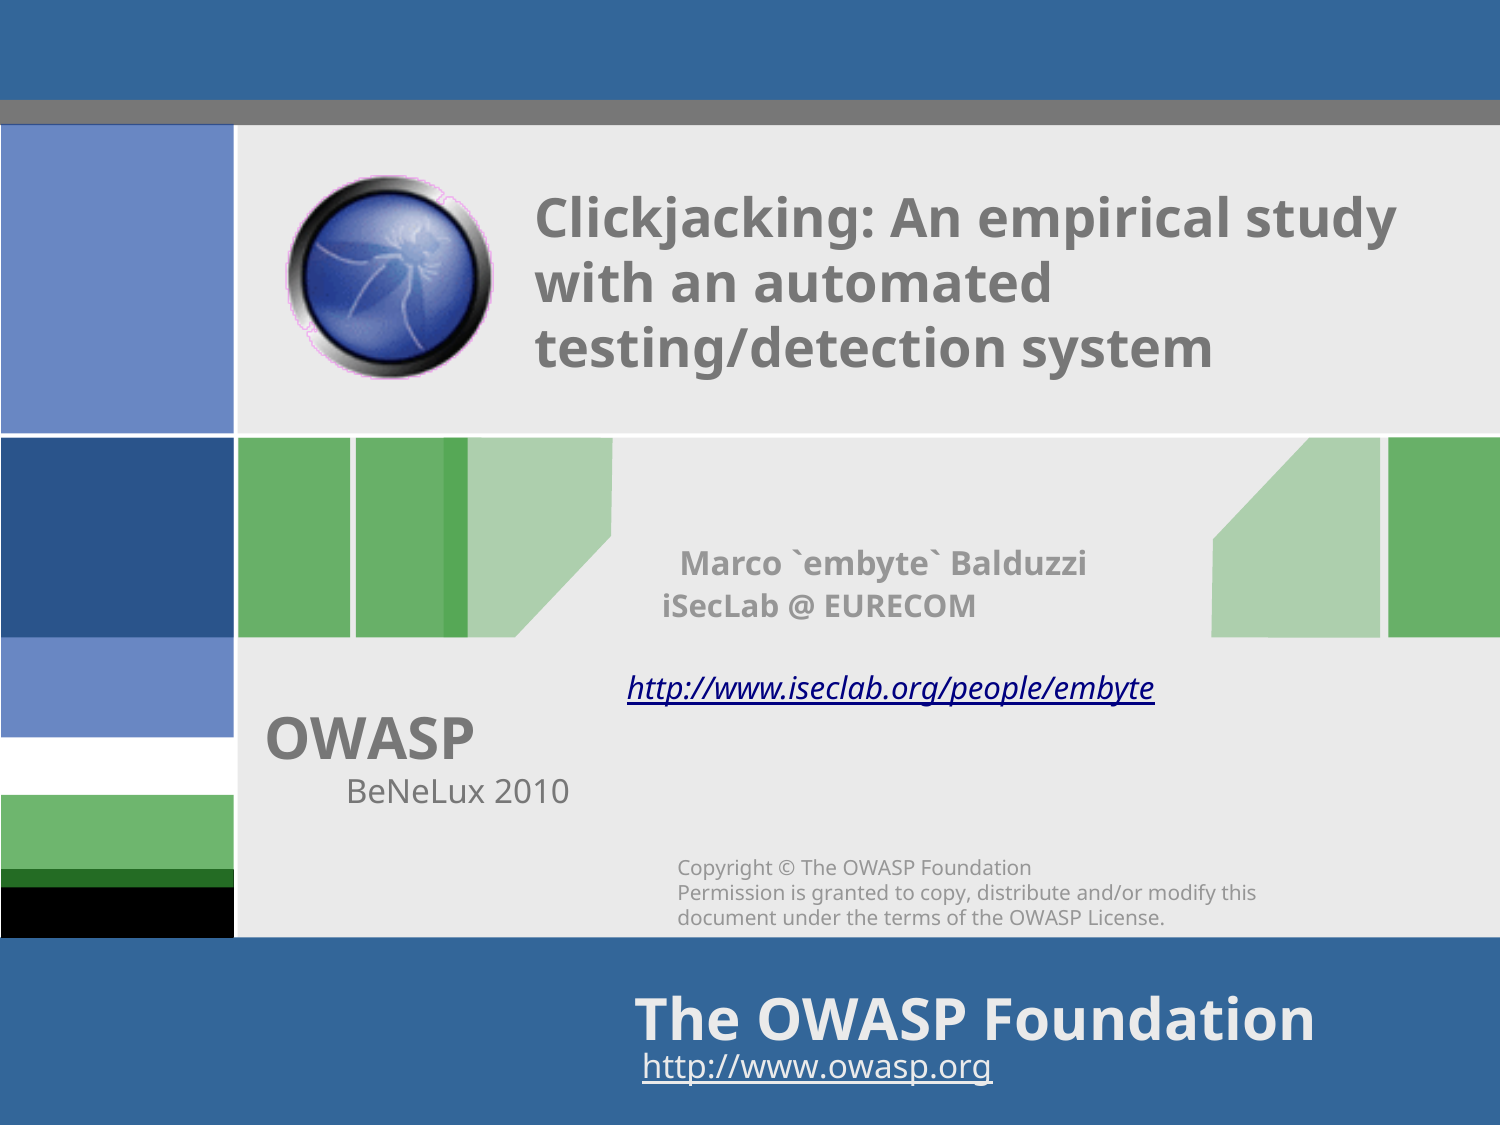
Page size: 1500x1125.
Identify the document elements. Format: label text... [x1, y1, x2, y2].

subtitle Marco `embyte` Balduzzi iSecLab @ EURECOM http://www.iseclab.org/people/embyte [612, 534, 1225, 765]
picture [275, 174, 501, 382]
title Clickjacking: An empirical study with an automated testing/detection system [519, 124, 1483, 438]
text_box BeNeLux 2010 [331, 762, 586, 818]
